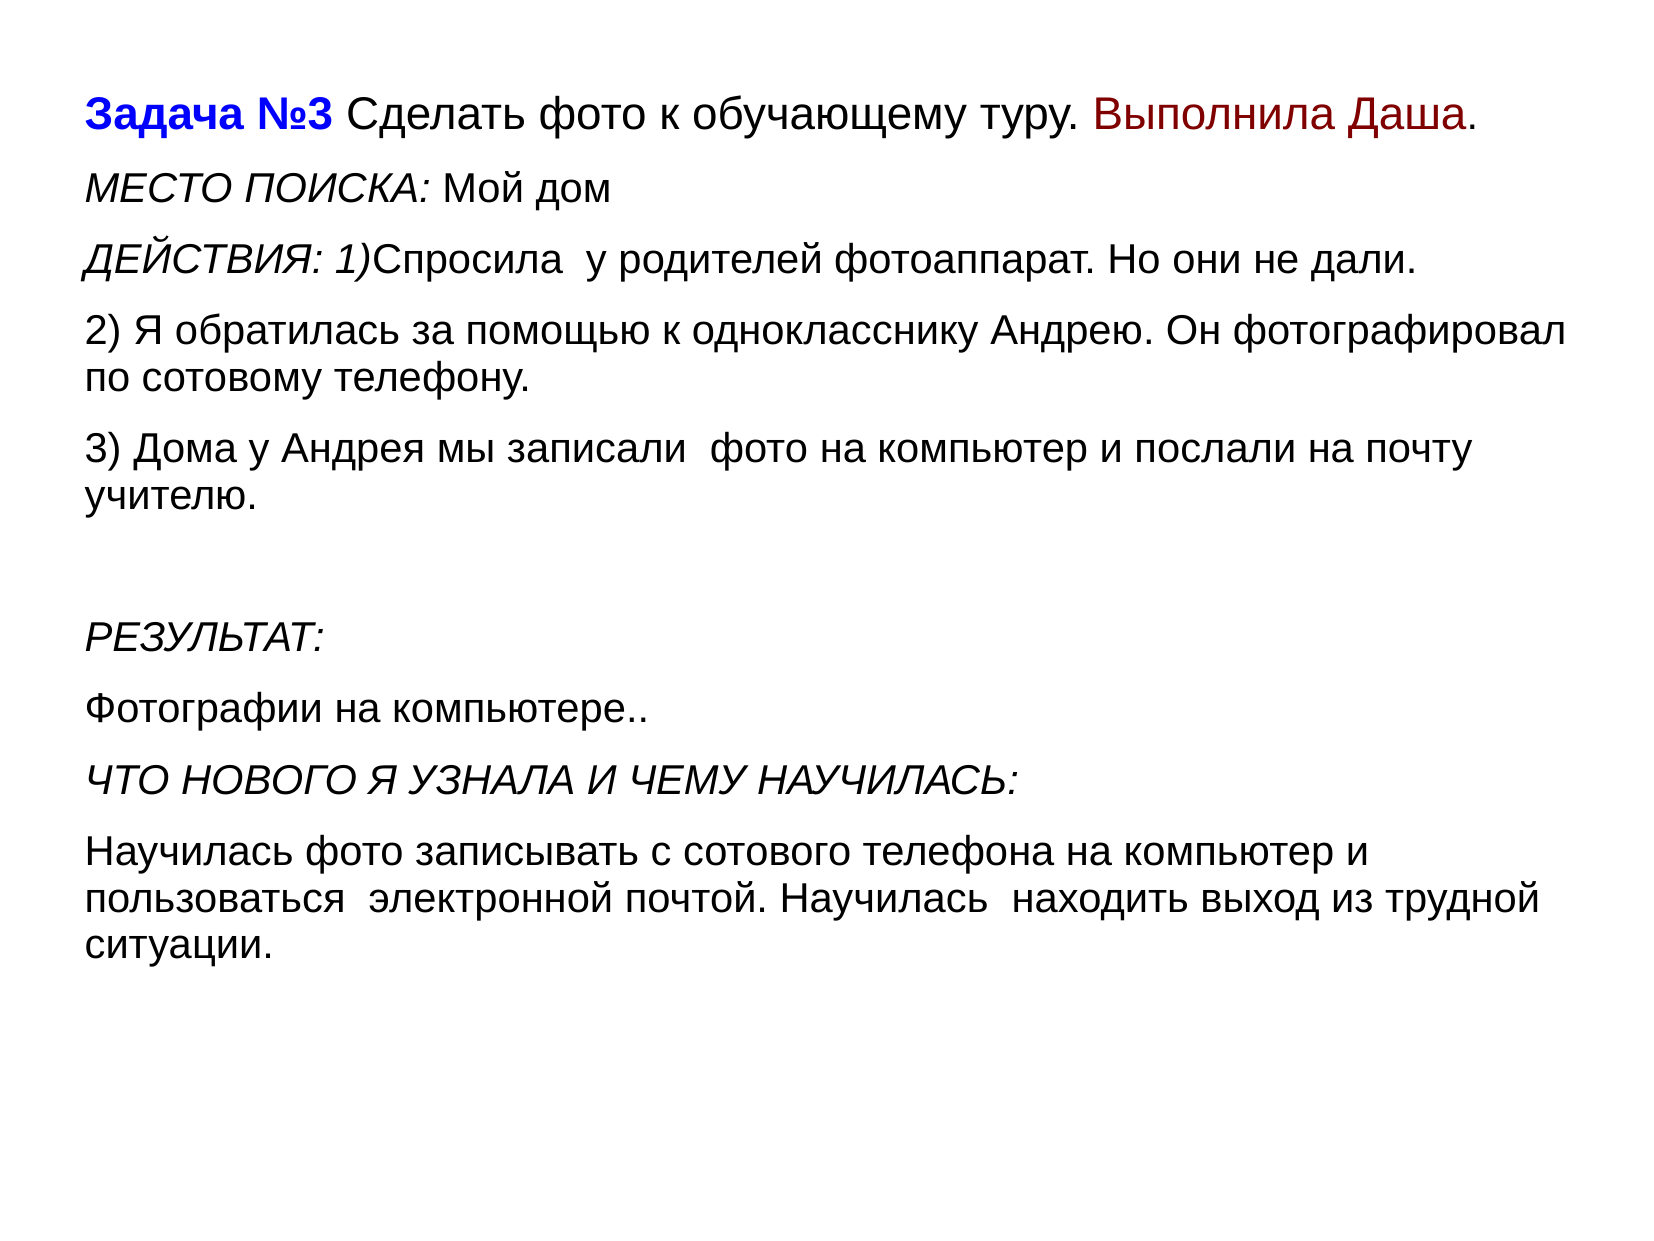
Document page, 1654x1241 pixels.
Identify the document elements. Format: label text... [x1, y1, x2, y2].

text_box Задача №3 Сделать фото к обучающему туру. Выполнила Даша. МЕСТО ПОИСКА: Мой дом ДЕЙСТВИЯ: 1)Спросила у родителей фотоаппарат. Но они не дали. 2) Я обратилась за помощью к однокласснику Андрею. Он фотографировал по сотовому телефону. 3) Дома у Андрея мы записали фото на компьютер и послали на почту учителю. РЕЗУЛЬТАТ: Фотографии на компьютере.. ЧТО НОВОГО Я УЗНАЛА И ЧЕМУ НАУЧИЛАСЬ: Научилась фото записывать с сотового телефона на компьютер и пользоваться электронной почтой. Научилась находить выход из трудной ситуации. [69, 81, 1619, 1027]
